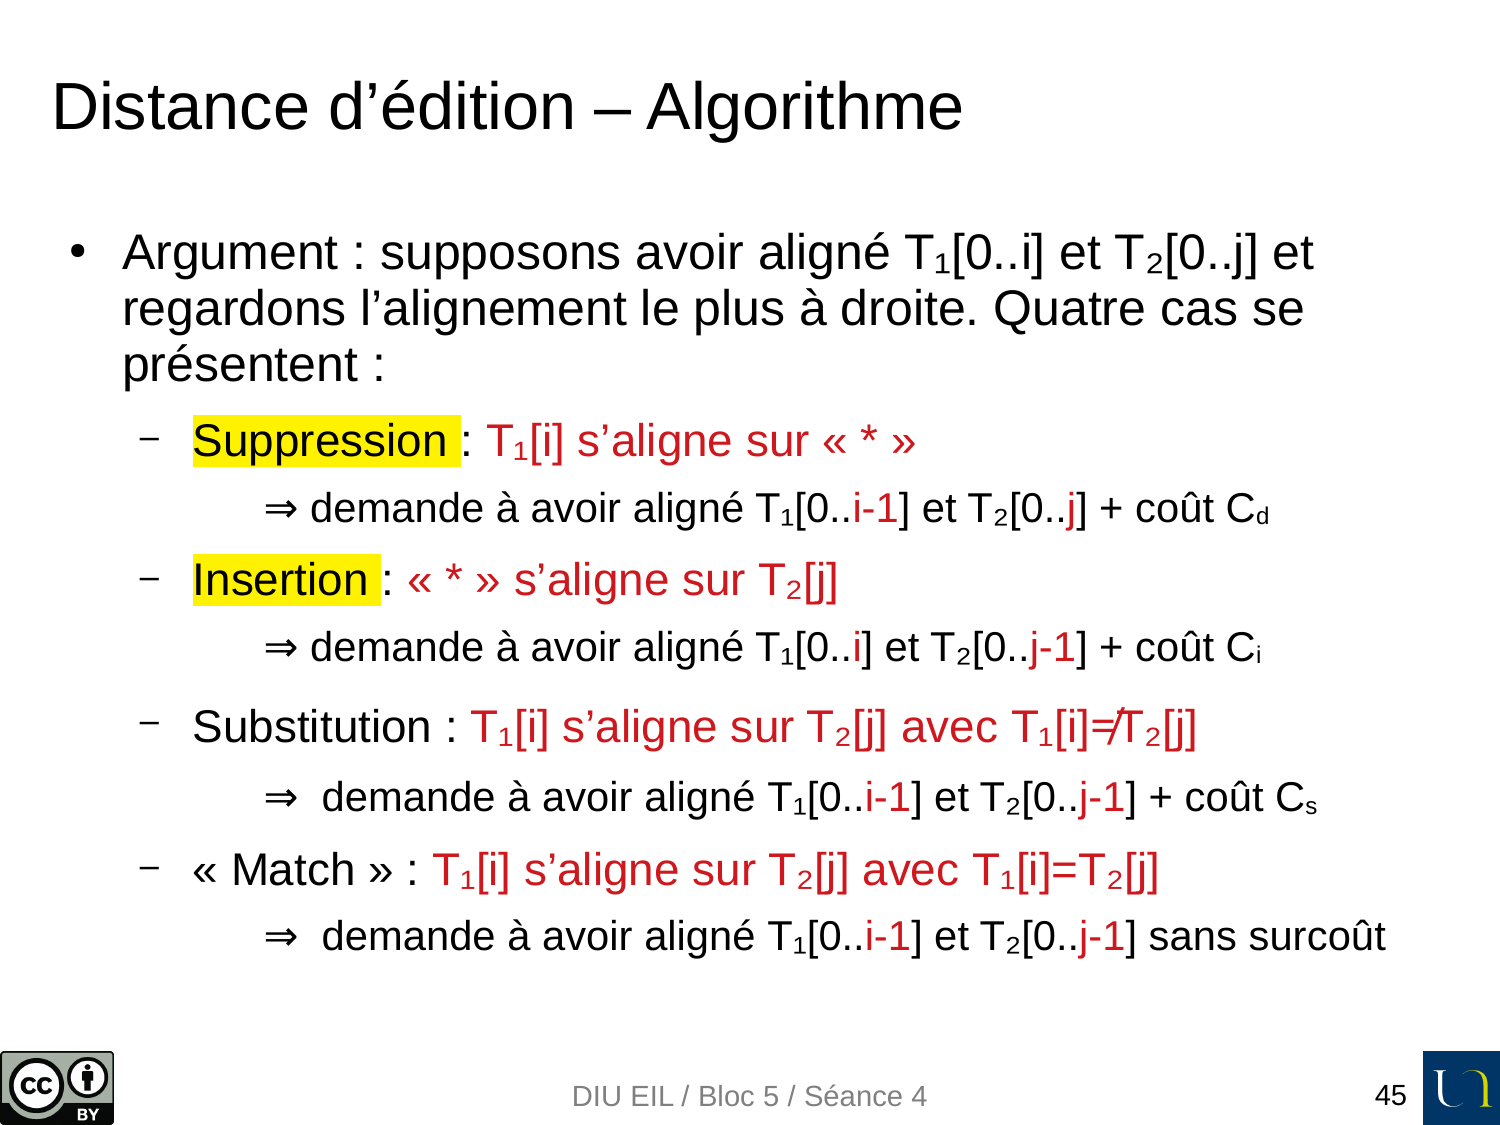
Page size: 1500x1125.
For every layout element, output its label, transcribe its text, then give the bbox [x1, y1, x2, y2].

list Argument : supposons avoir aligné T₁[0..i] et T₂[0..j] et regardons l’alignement le plus à droite. Quatre cas se présentent : Suppression : T₁[i] s’aligne sur « * » ⇒ demande à avoir aligné T₁[0..i-1] et T₂[0..j] + coût Cd Insertion : « * » s’aligne sur T₂[j] ⇒ demande à avoir aligné T₁[0..i] et T₂[0..j-1] + coût Ci Substitution : T₁[i] s’aligne sur T₂[j] avec T₁[i]≠T₂[j] ⇒ demande à avoir aligné T₁[0..i-1] et T₂[0..j-1] + coût Cs « Match » : T₁[i] s’aligne sur T₂[j] avec T₁[i]=T₂[j] ⇒ demande à avoir aligné T₁[0..i-1] et T₂[0..j-1] sans surcoût [51, 224, 1449, 1052]
picture [1417, 1051, 1500, 1125]
title Distance d’édition – Algorithme [51, 44, 1449, 170]
picture [0, 1051, 114, 1125]
